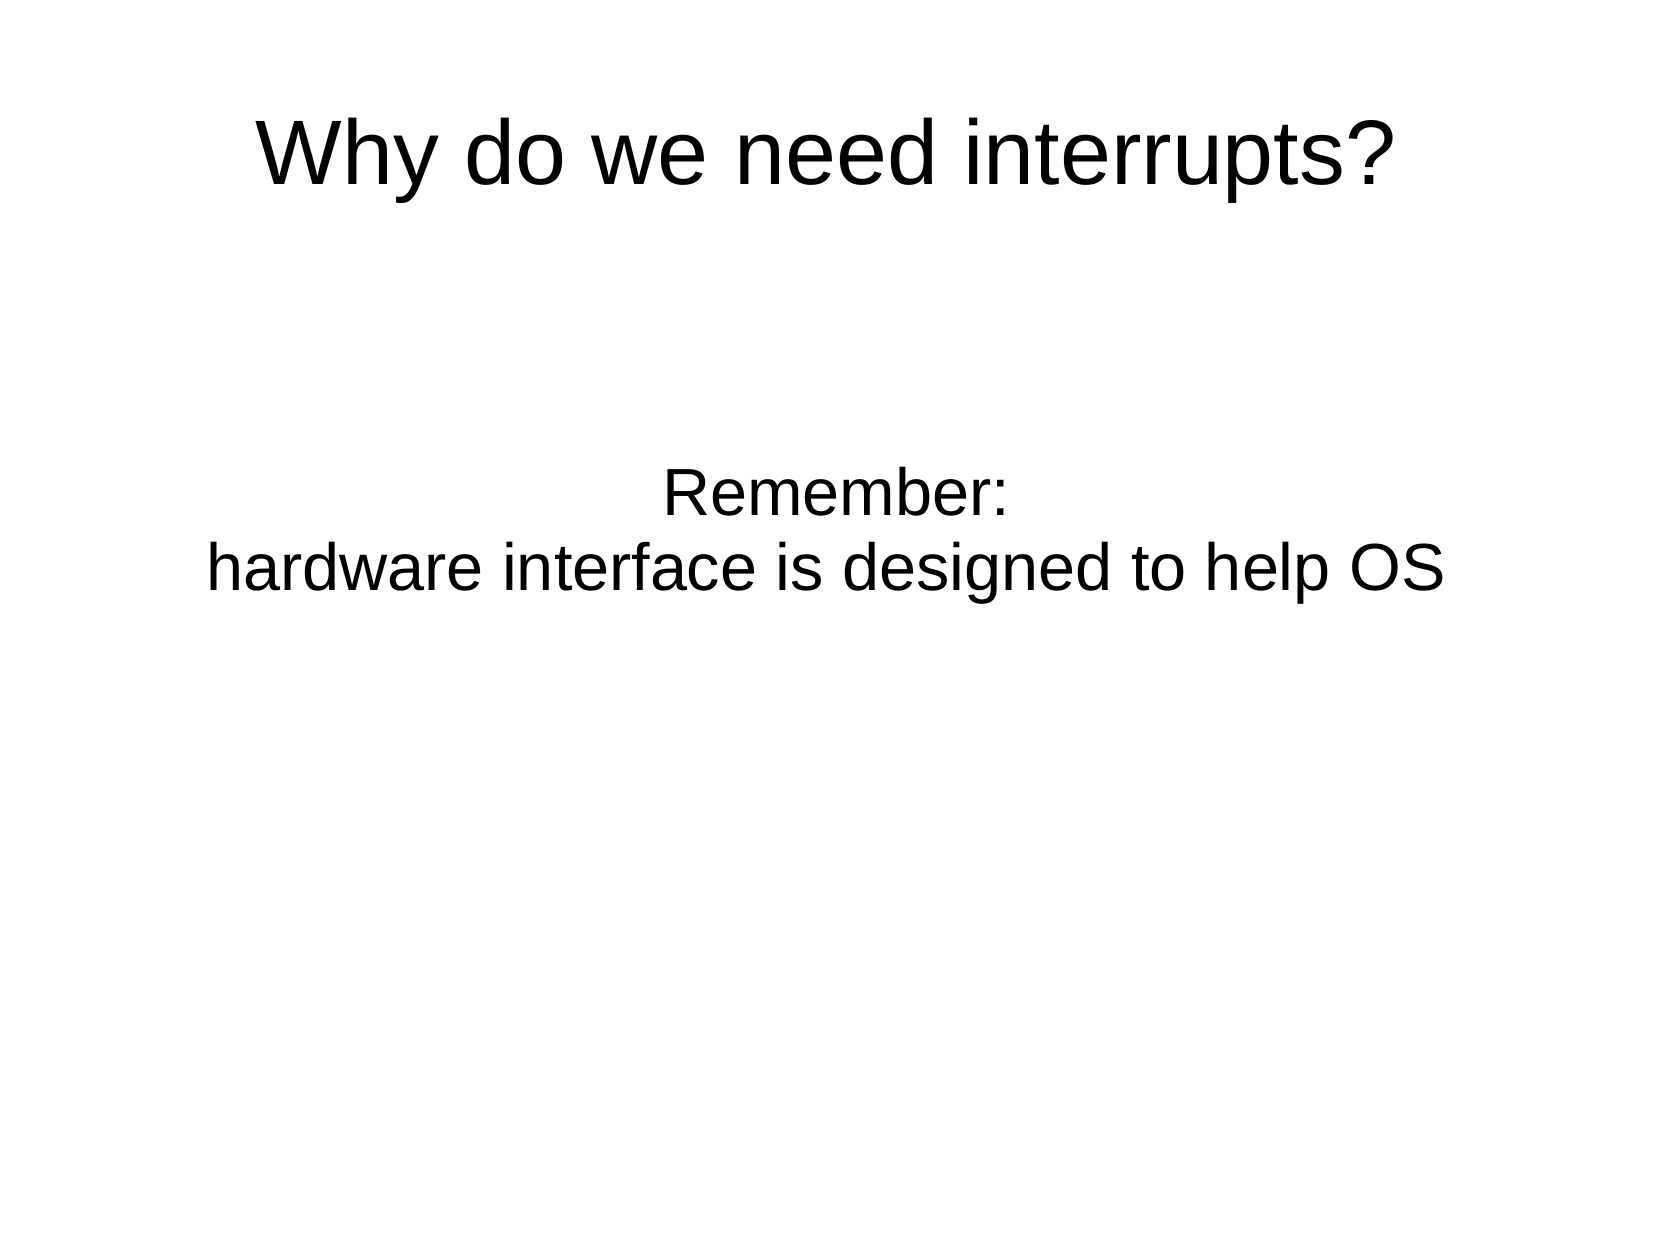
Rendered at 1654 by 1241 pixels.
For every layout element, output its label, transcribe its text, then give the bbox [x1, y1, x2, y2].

subtitle Remember: hardware interface is designed to help OS [82, 49, 1571, 1010]
